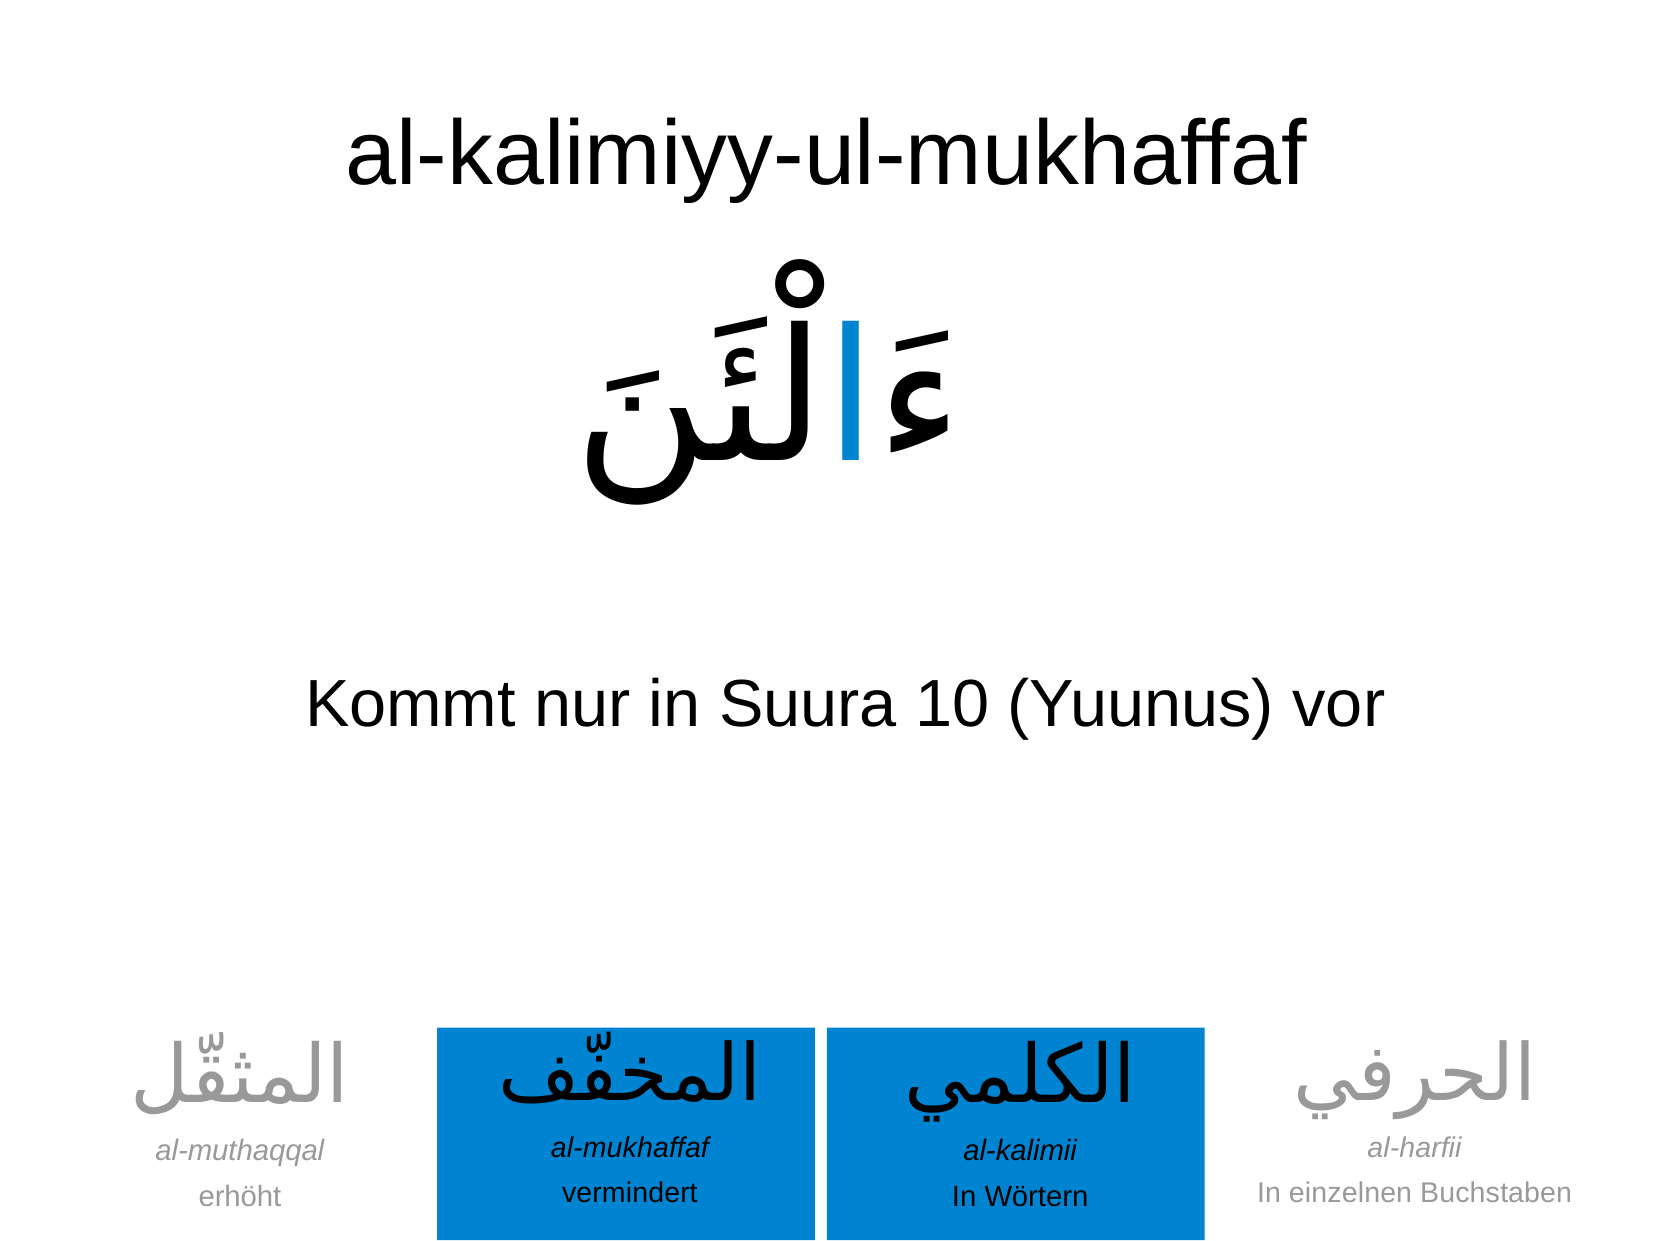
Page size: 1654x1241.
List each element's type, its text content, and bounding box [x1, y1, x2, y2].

list الكلمي al-kalimii In Wörtern [828, 1027, 1182, 1217]
list Kommt nur in Suura 10 (Yuunus) vor [82, 665, 1538, 1009]
list الحرفي al-harfii In einzelnen Buchstaben [1216, 1027, 1583, 1217]
list المخفّف al-mukhaffaf vermindert [437, 1027, 793, 1217]
list ءَالْئَنَ [82, 290, 1538, 634]
text_box [437, 1027, 815, 1241]
list المثقّل al-muthaqqal erhöht [47, 1027, 402, 1217]
title al-kalimiyy-ul-mukhaffaf [82, 49, 1571, 257]
text_box [826, 1027, 1205, 1241]
